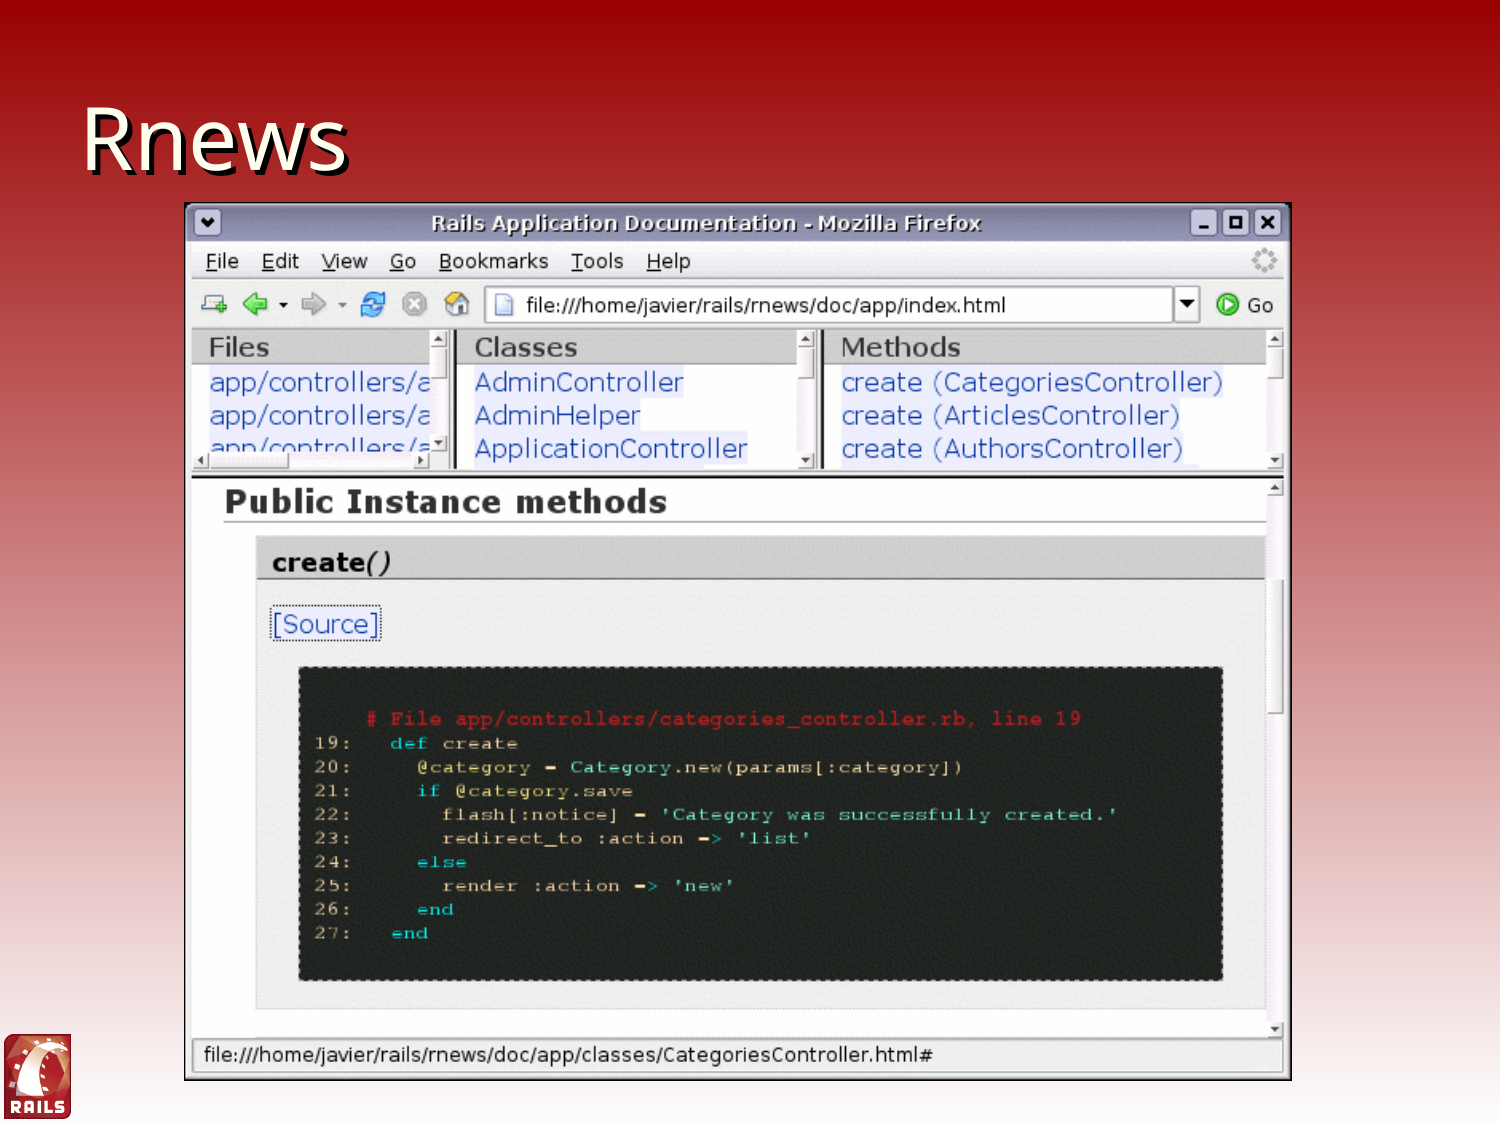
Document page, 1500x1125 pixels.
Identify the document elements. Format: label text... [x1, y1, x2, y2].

picture [4, 1034, 71, 1119]
title Rnews [64, 43, 1318, 232]
picture [184, 202, 1292, 1081]
